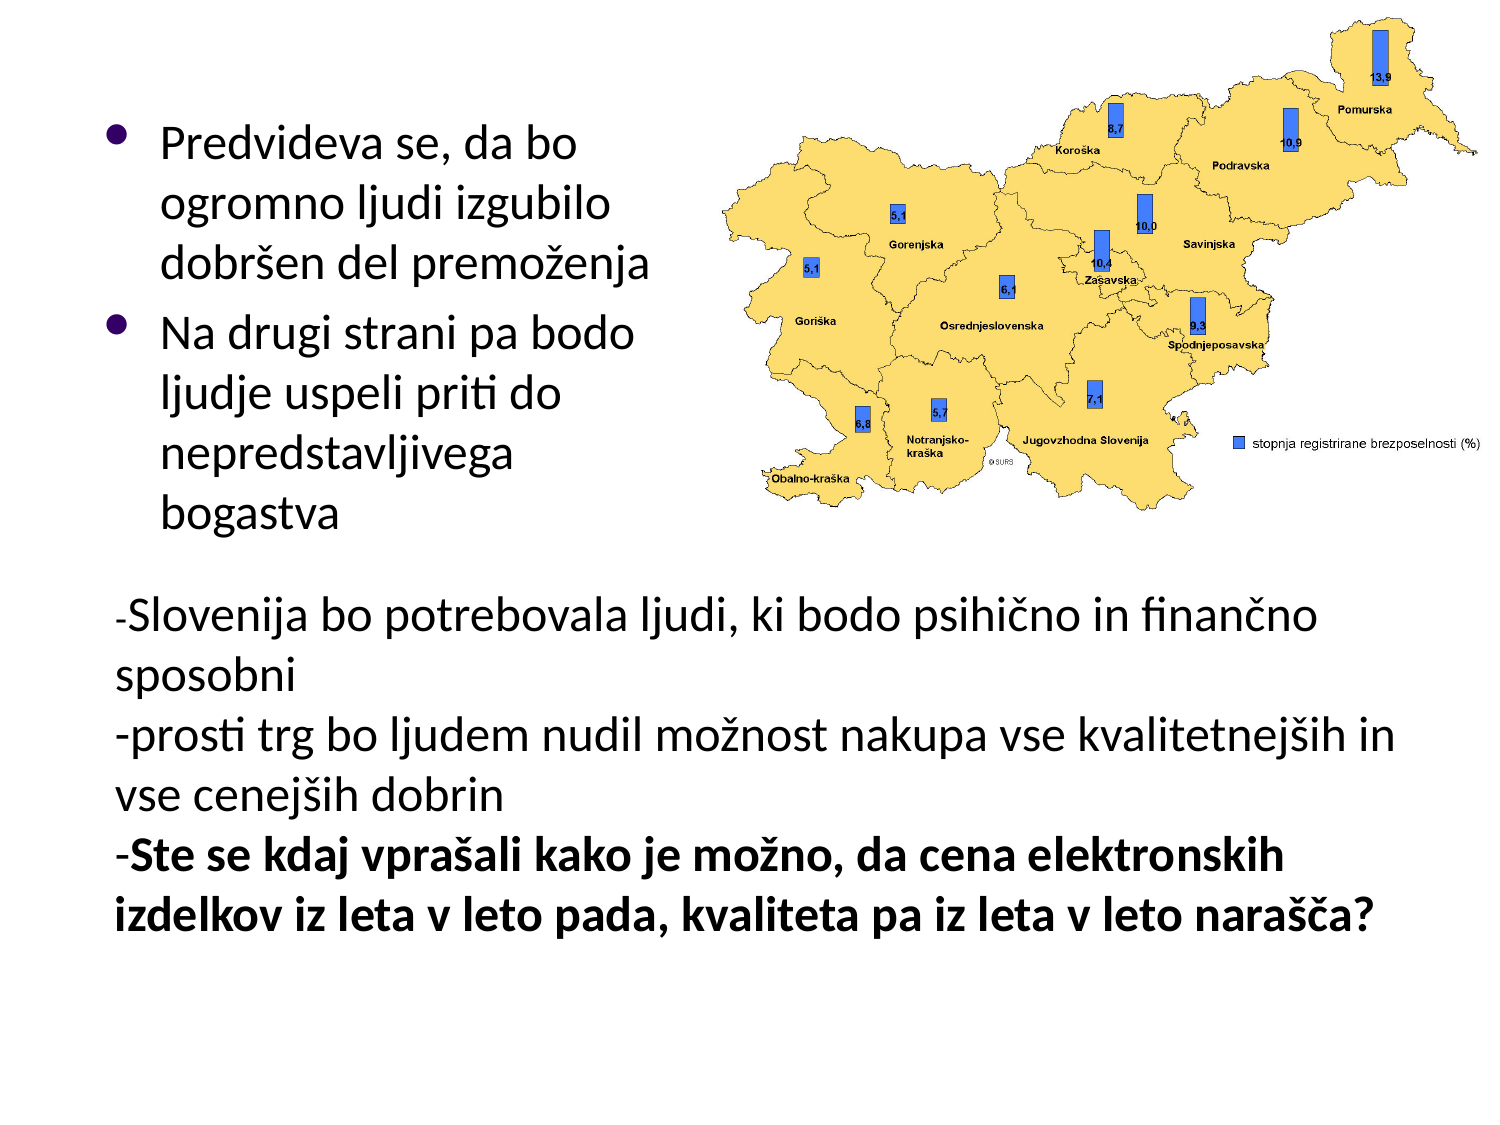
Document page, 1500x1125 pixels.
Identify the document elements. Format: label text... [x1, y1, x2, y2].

text_box -Slovenija bo potrebovala ljudi, ki bodo psihično in finančno sposobni -prosti trg bo ljudem nudil možnost nakupa vse kvalitetnejših in vse cenejših dobrin -Ste se kdaj vprašali kako je možno, da cena elektronskih izdelkov iz leta v leto pada, kvaliteta pa iz leta v leto narašča? [100, 574, 1412, 949]
list Predvideva se, da bo ogromno ljudi izgubilo dobršen del premoženja Na drugi strani pa bodo ljudje uspeli priti do nepredstavljivega bogastva [88, 101, 691, 587]
picture [714, 0, 1500, 524]
